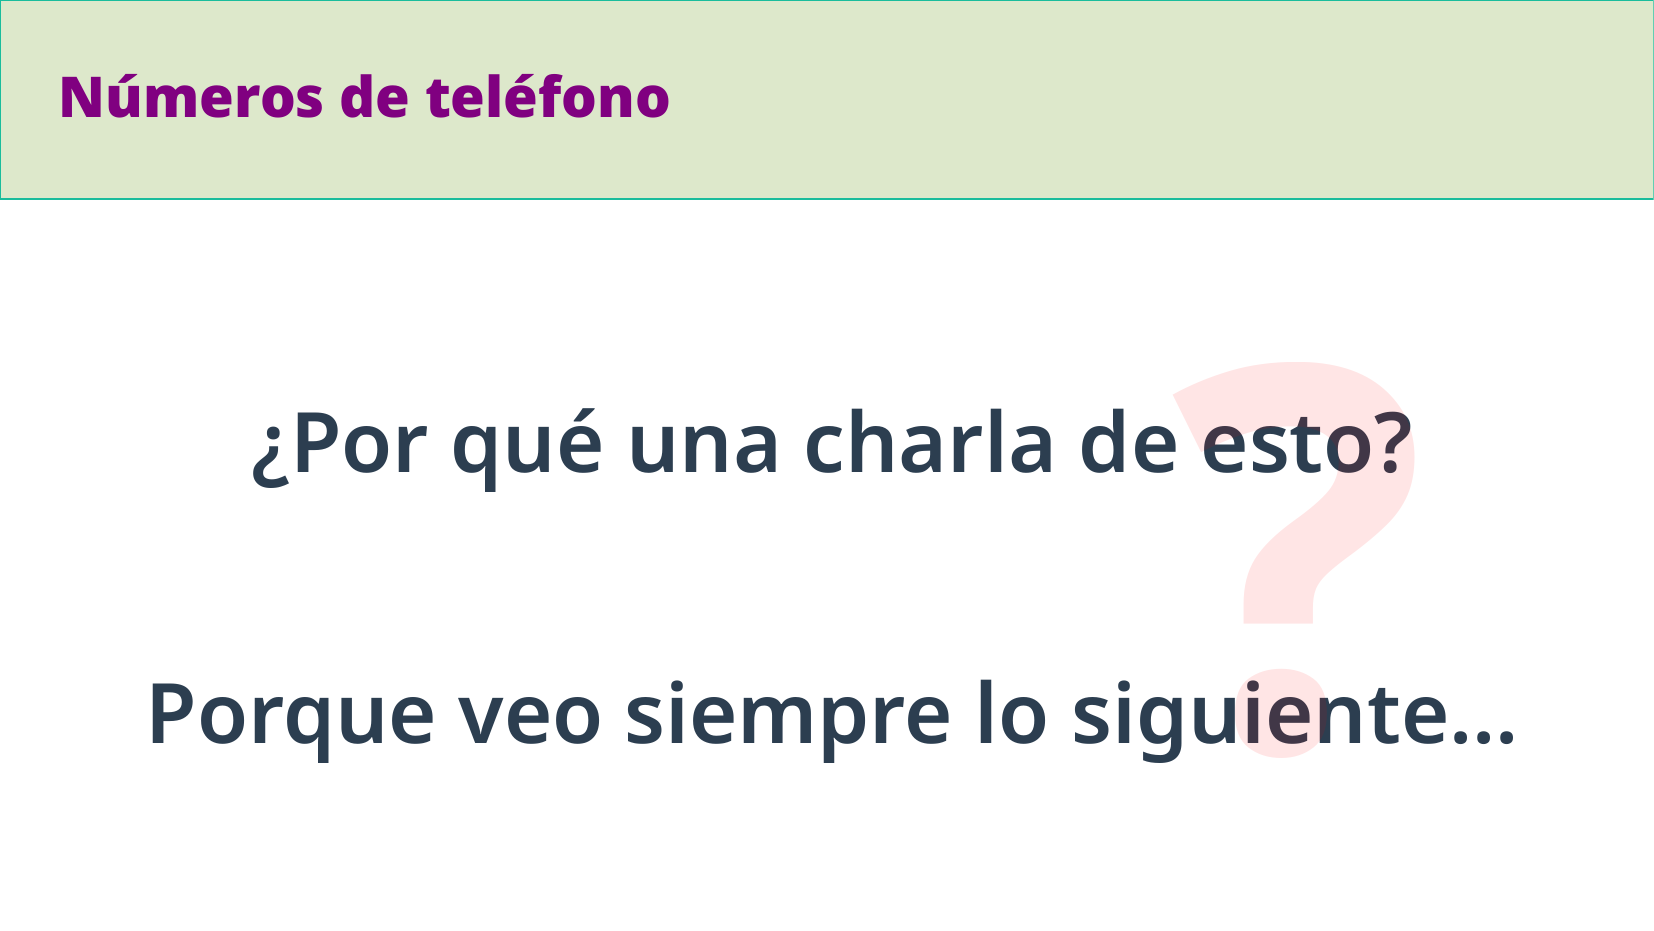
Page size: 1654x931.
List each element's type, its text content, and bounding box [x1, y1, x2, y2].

title Números de teléfono [59, 37, 1595, 155]
list ¿Por qué una charla de esto? Porque veo siempre lo siguiente... [59, 383, 856, 864]
list ? [856, 177, 1654, 916]
